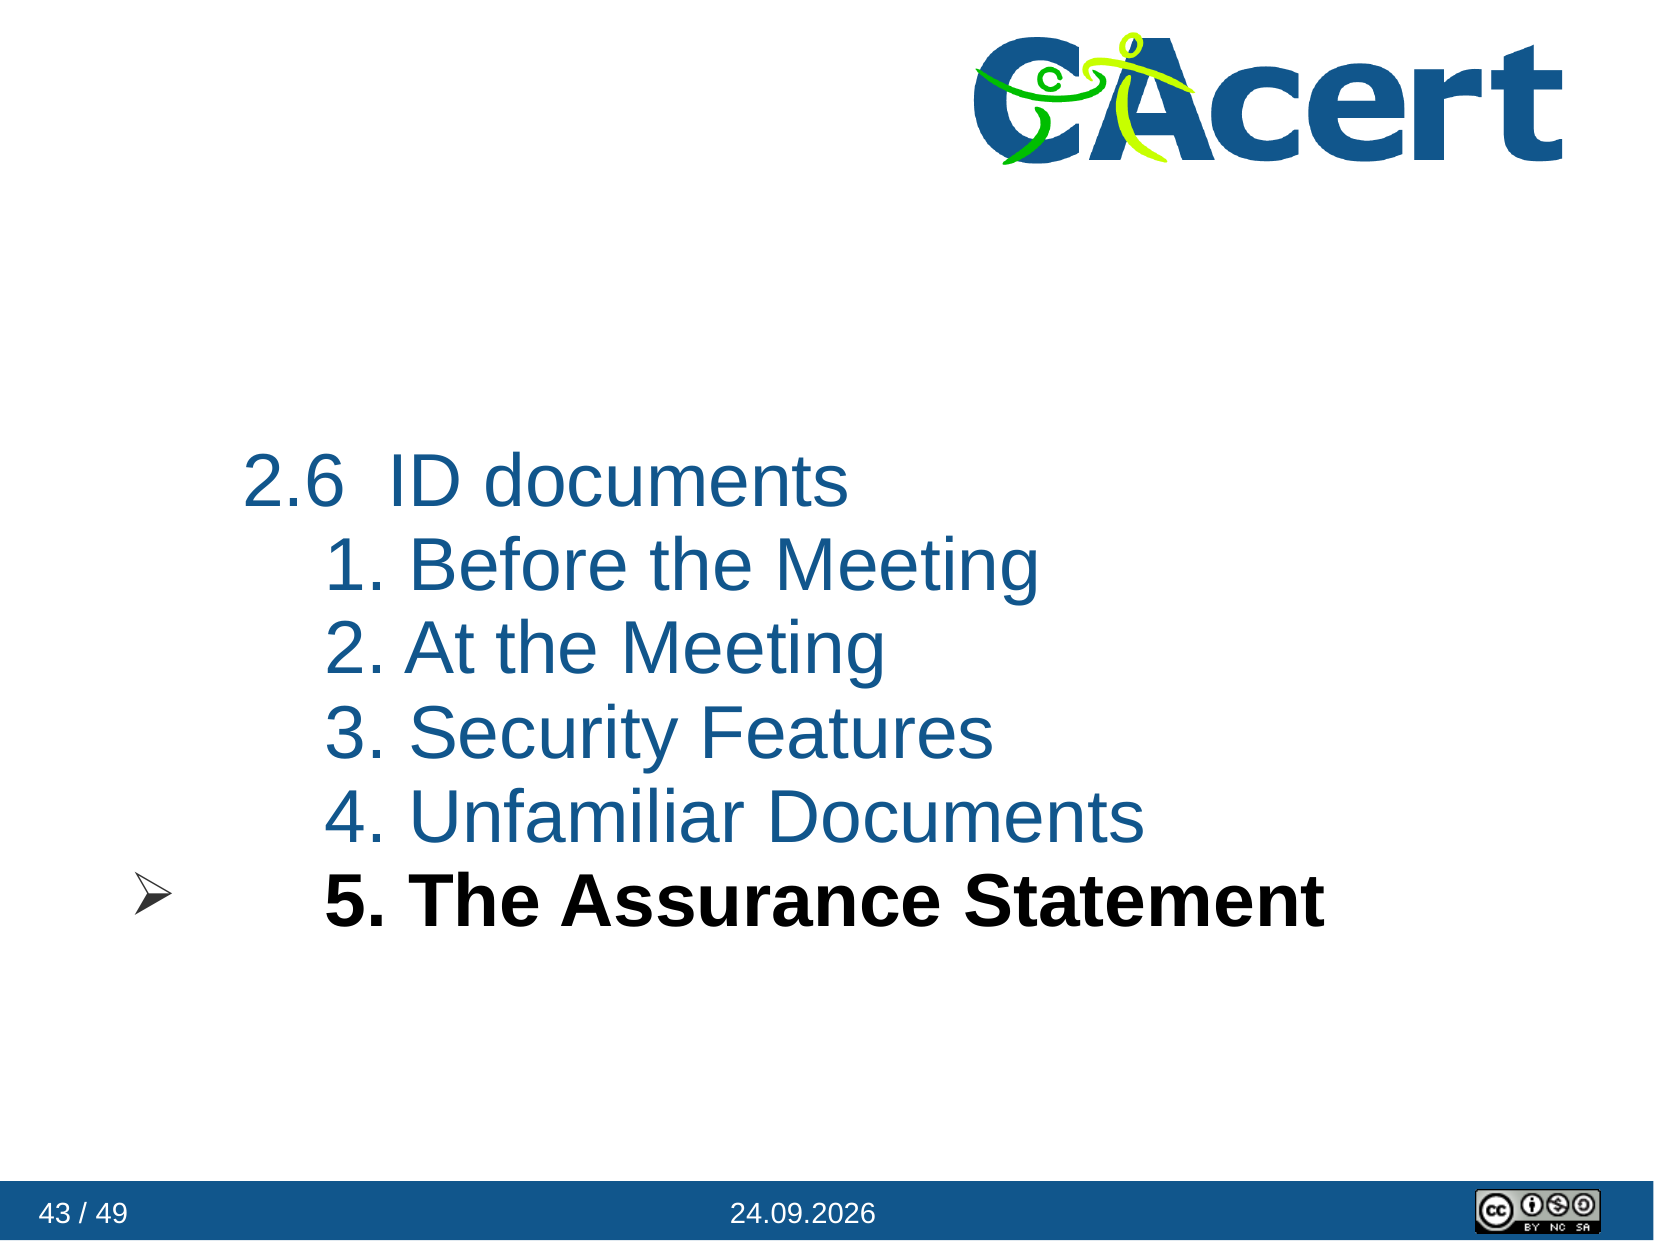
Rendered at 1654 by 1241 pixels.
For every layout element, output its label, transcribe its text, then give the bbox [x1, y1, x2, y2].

picture [972, 30, 1564, 166]
text_box [114, 246, 234, 951]
picture [1475, 1189, 1601, 1234]
subtitle 2.6 ID documents 1. Before the Meeting 2. At the Meeting 3. Security Features 4. Unfamiliar Documents 5. The Assurance Statement [242, 265, 1565, 1115]
